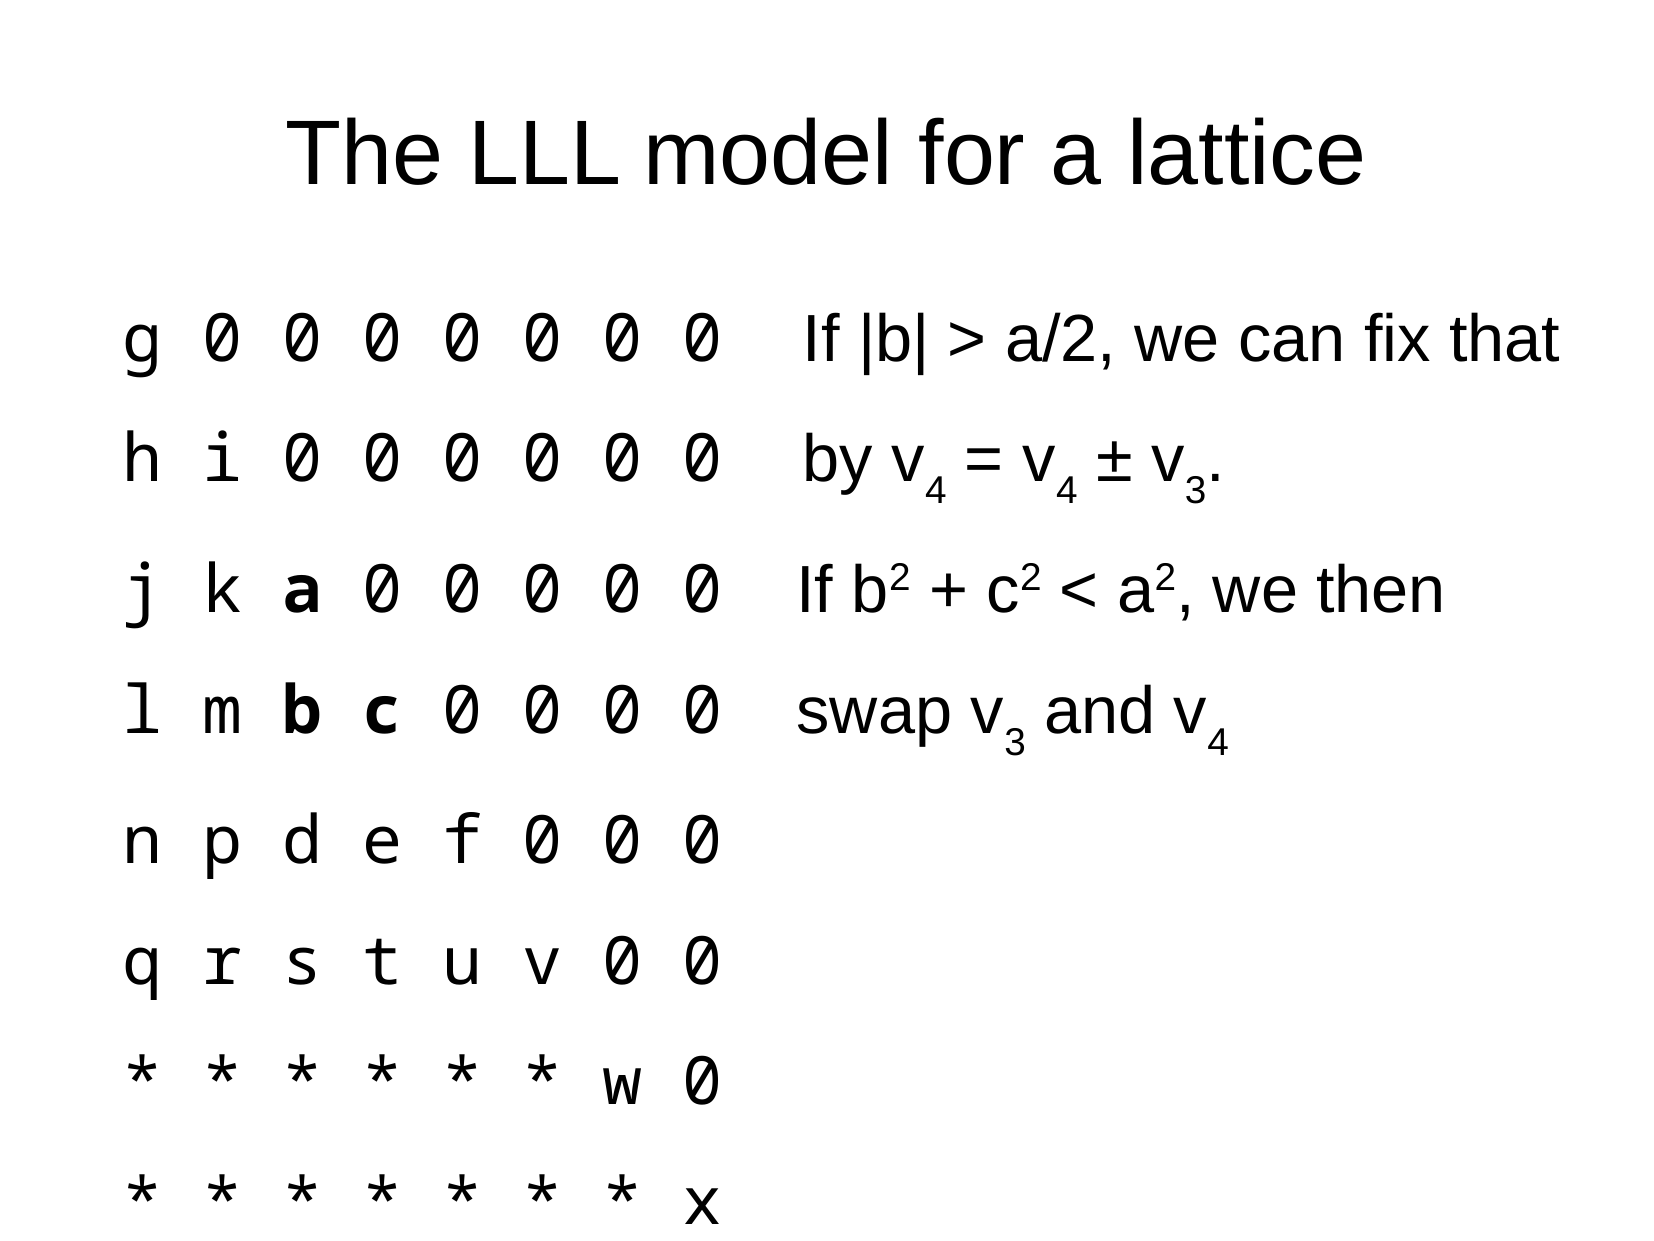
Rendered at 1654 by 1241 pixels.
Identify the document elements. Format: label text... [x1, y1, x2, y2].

title The LLL model for a lattice [82, 49, 1571, 257]
list g 0 0 0 0 0 0 0 If |b| > a/2, we can fix that h i 0 0 0 0 0 0 by v4 = v4 ± v3. j k a 0 0 0 0 0 If b2 + c2 < a2, we then l m b c 0 0 0 0 swap v3 and v4 n p d e f 0 0 0 q r s t u v 0 0 * * * * * * w 0 * * * * * * * x [82, 290, 1571, 1109]
